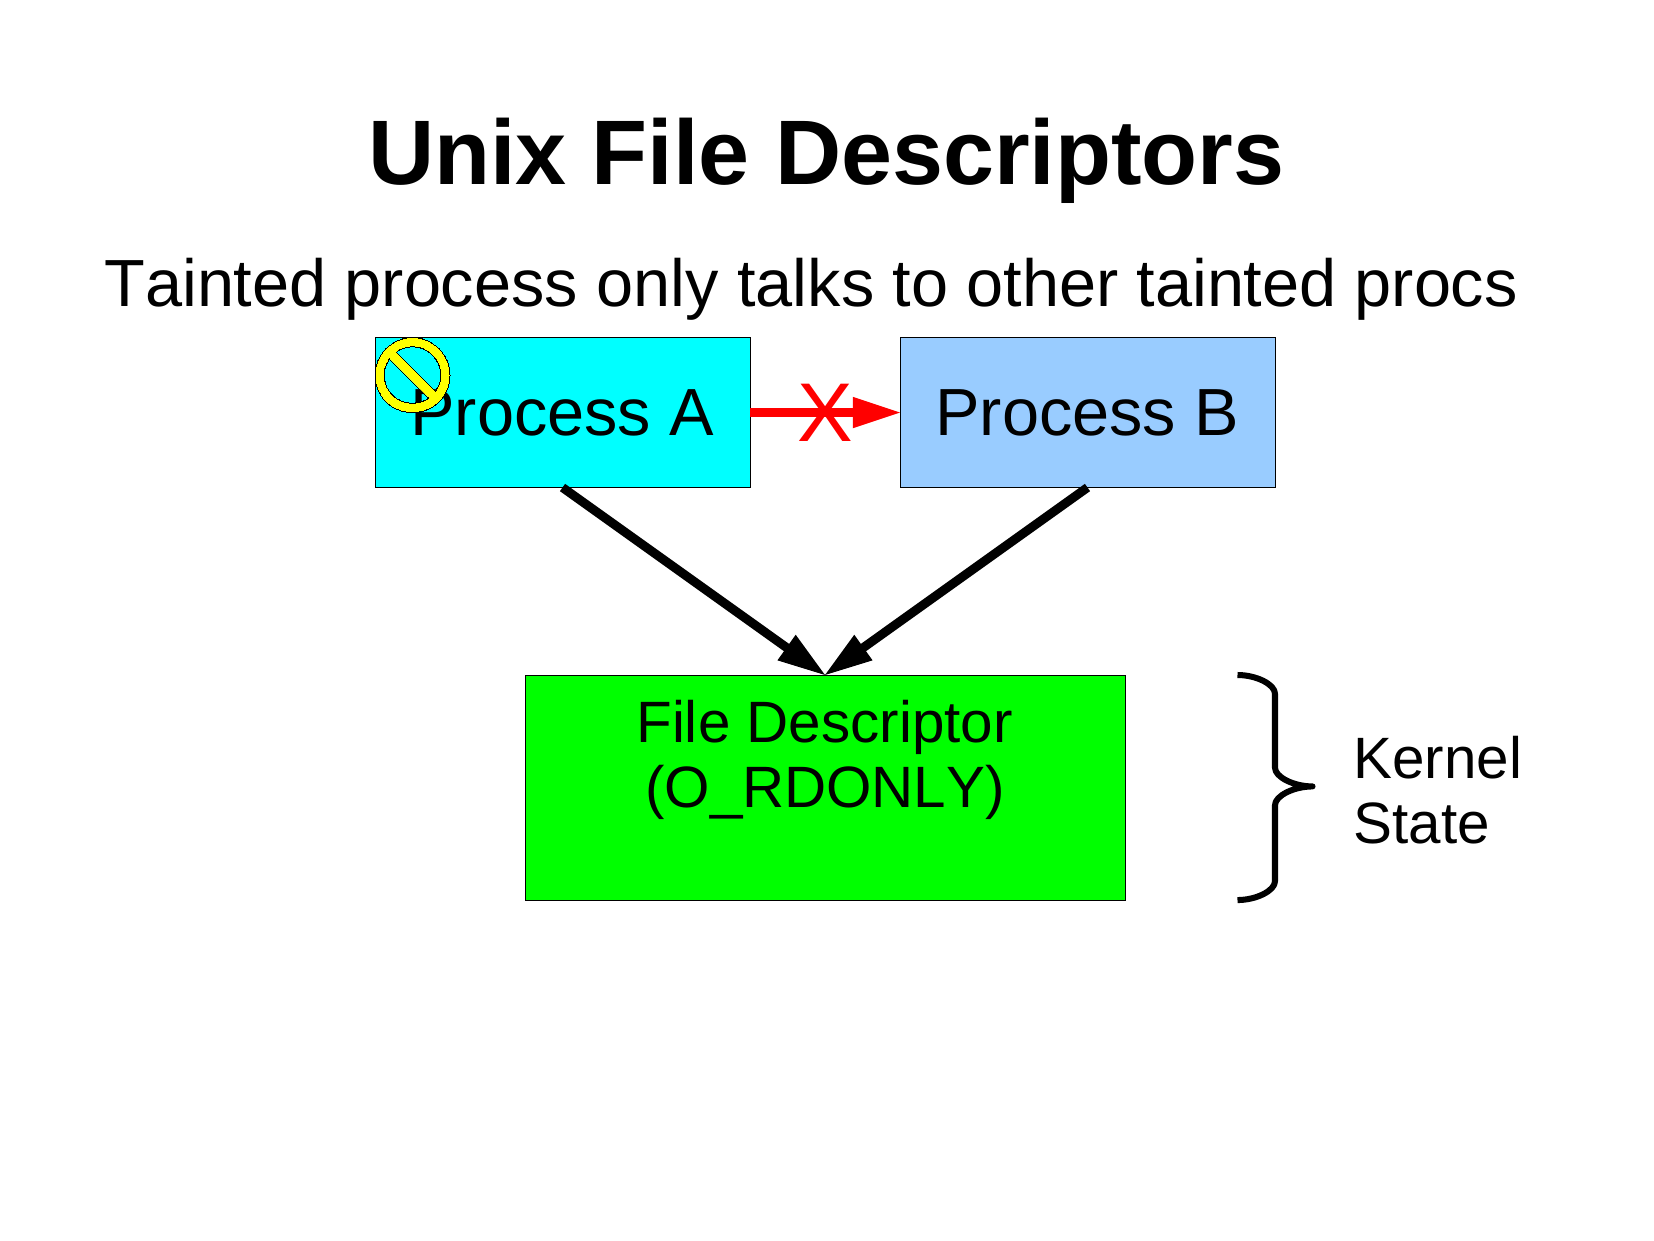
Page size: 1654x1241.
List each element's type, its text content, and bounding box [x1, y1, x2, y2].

title Unix File Descriptors [82, 49, 1571, 257]
list Tainted process only talks to other tainted procs [86, 246, 1576, 1051]
